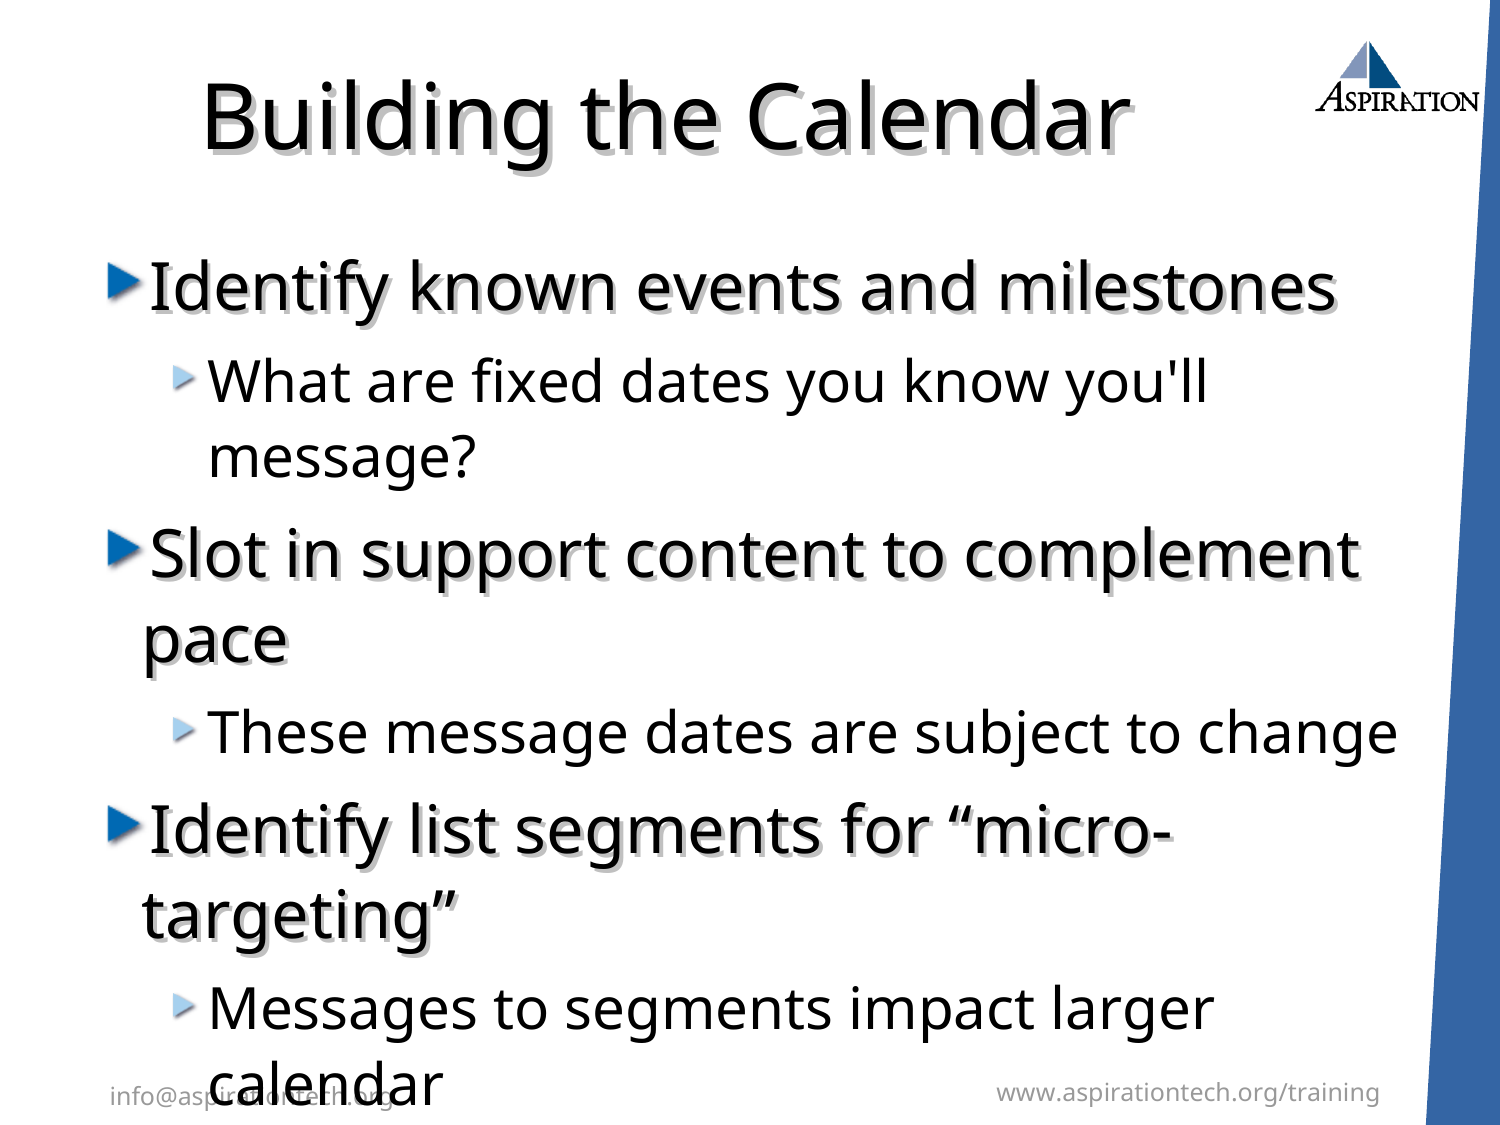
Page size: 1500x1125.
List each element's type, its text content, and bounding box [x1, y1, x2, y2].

list Identify known events and milestones What are fixed dates you know you'll message? Slot in support content to complement pace These message dates are subject to change Identify list segments for “micro-targeting” Messages to segments impact larger calendar Evolve the calendar as campaign develops Remain flexible, adapt to feedback & results [49, 238, 1447, 1073]
picture [1315, 41, 1480, 120]
title Building the Calendar [49, 19, 1284, 206]
